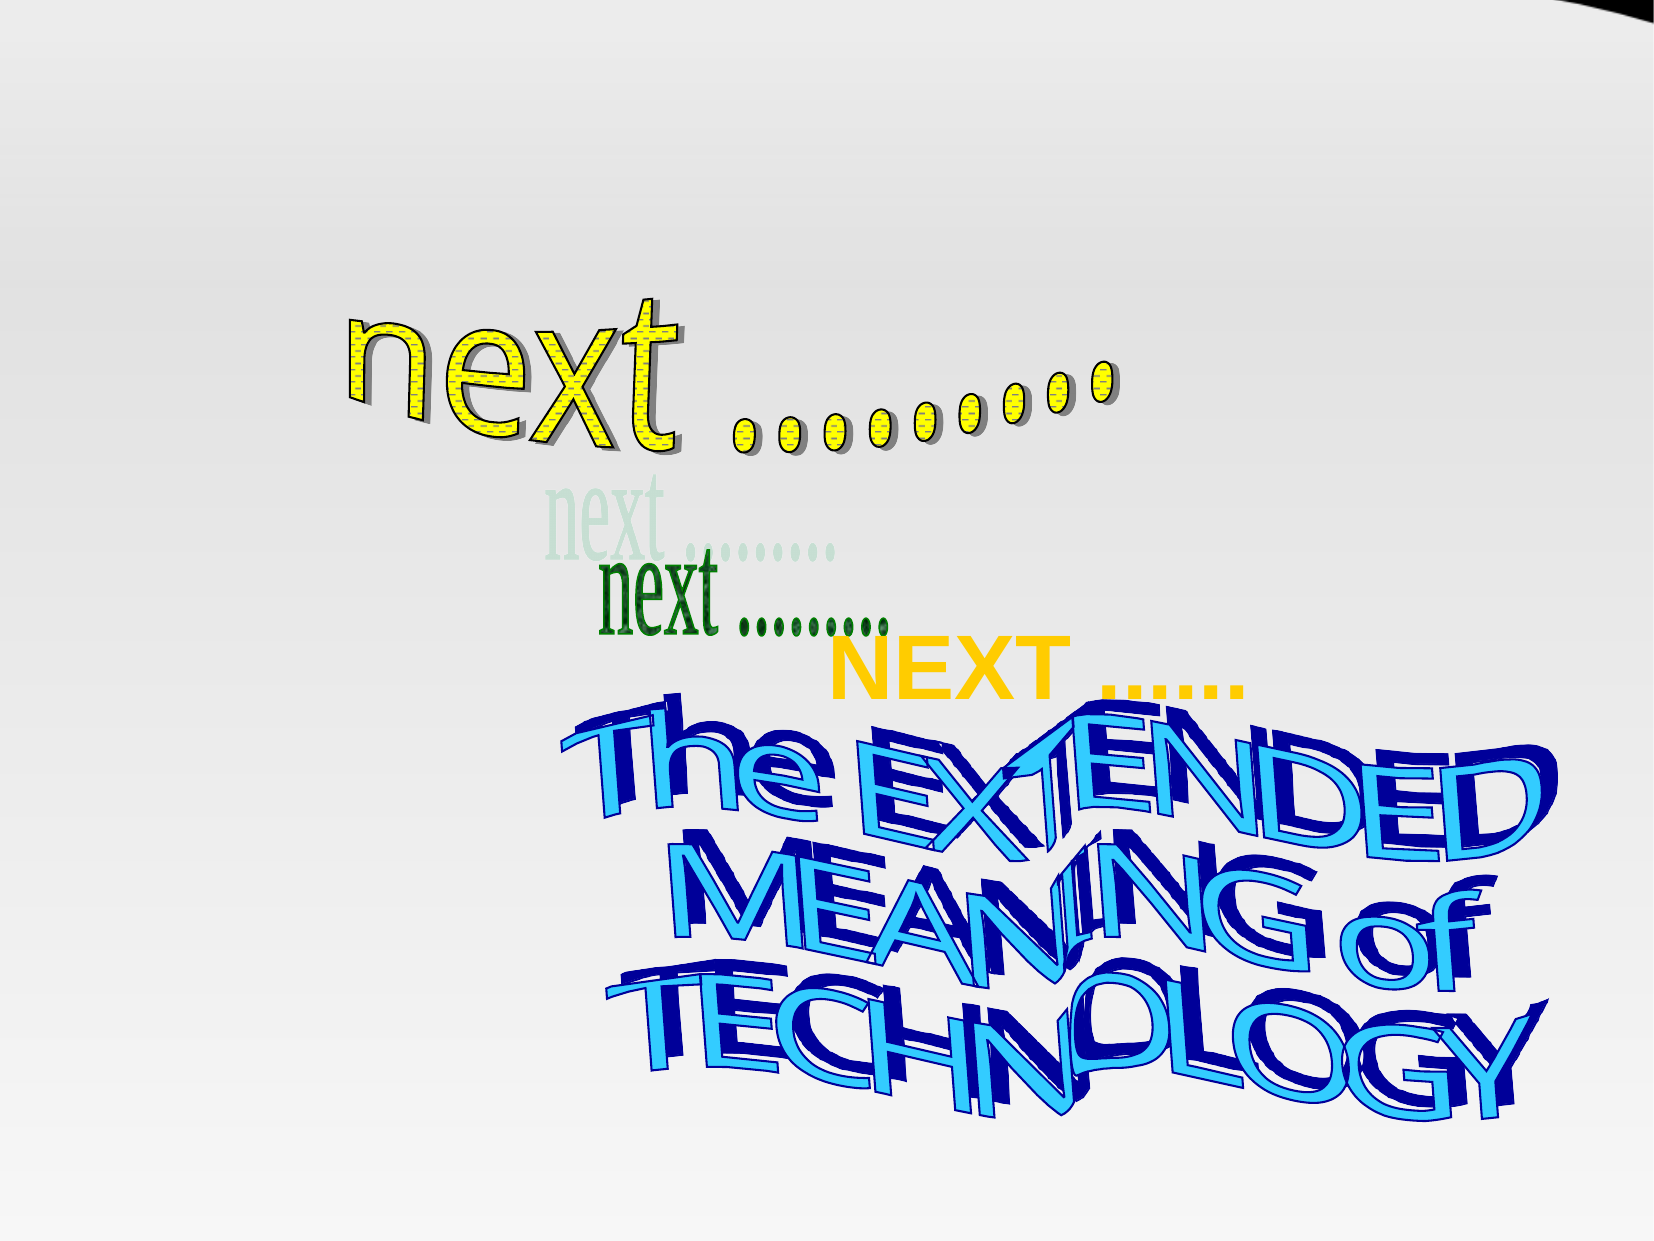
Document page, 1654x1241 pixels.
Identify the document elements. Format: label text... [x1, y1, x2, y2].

text_box The EXTENDED MEANING of TECHNOLOGY [606, 974, 779, 1073]
text_box The EXTENDED MEANING of TECHNOLOGY [561, 708, 738, 818]
text_box next ......... [446, 329, 525, 438]
text_box The EXTENDED MEANING of TECHNOLOGY [1151, 721, 1258, 836]
text_box The EXTENDED MEANING of TECHNOLOGY [798, 845, 1092, 989]
text_box The EXTENDED MEANING of TECHNOLOGY [1360, 764, 1439, 862]
text_box next ......... [699, 549, 718, 636]
text_box next ......... [869, 409, 891, 447]
text_box next ......... [914, 402, 936, 441]
text_box The EXTENDED MEANING of TECHNOLOGY [1232, 1002, 1533, 1122]
text_box next ......... [349, 319, 425, 421]
text_box The EXTENDED MEANING of TECHNOLOGY [1257, 744, 1362, 848]
text_box next ......... [779, 417, 801, 453]
text_box The EXTENDED MEANING of TECHNOLOGY [1440, 759, 1542, 861]
text_box next ......... [622, 298, 678, 452]
text_box next ......... [635, 563, 662, 636]
text_box next ......... [1092, 361, 1113, 402]
text_box The EXTENDED MEANING of TECHNOLOGY [972, 972, 1244, 1118]
text_box next ......... [733, 419, 755, 453]
text_box next ......... [529, 329, 617, 448]
text_box The EXTENDED MEANING of TECHNOLOGY [857, 714, 1151, 862]
text_box next ......... [1047, 372, 1069, 413]
text_box NEXT ...... [812, 572, 1401, 727]
text_box next ......... [1003, 383, 1025, 424]
text_box The EXTENDED MEANING of TECHNOLOGY [738, 744, 820, 822]
text_box next ......... [664, 565, 698, 634]
picture [0, 0, 1654, 1241]
text_box next ......... [600, 563, 633, 634]
text_box The EXTENDED MEANING of TECHNOLOGY [776, 987, 972, 1114]
text_box The EXTENDED MEANING of TECHNOLOGY [1098, 844, 1310, 972]
text_box next ......... [824, 414, 846, 451]
text_box The EXTENDED MEANING of TECHNOLOGY [668, 844, 803, 949]
text_box The EXTENDED MEANING of TECHNOLOGY [1340, 889, 1482, 992]
text_box next ......... [959, 394, 981, 434]
